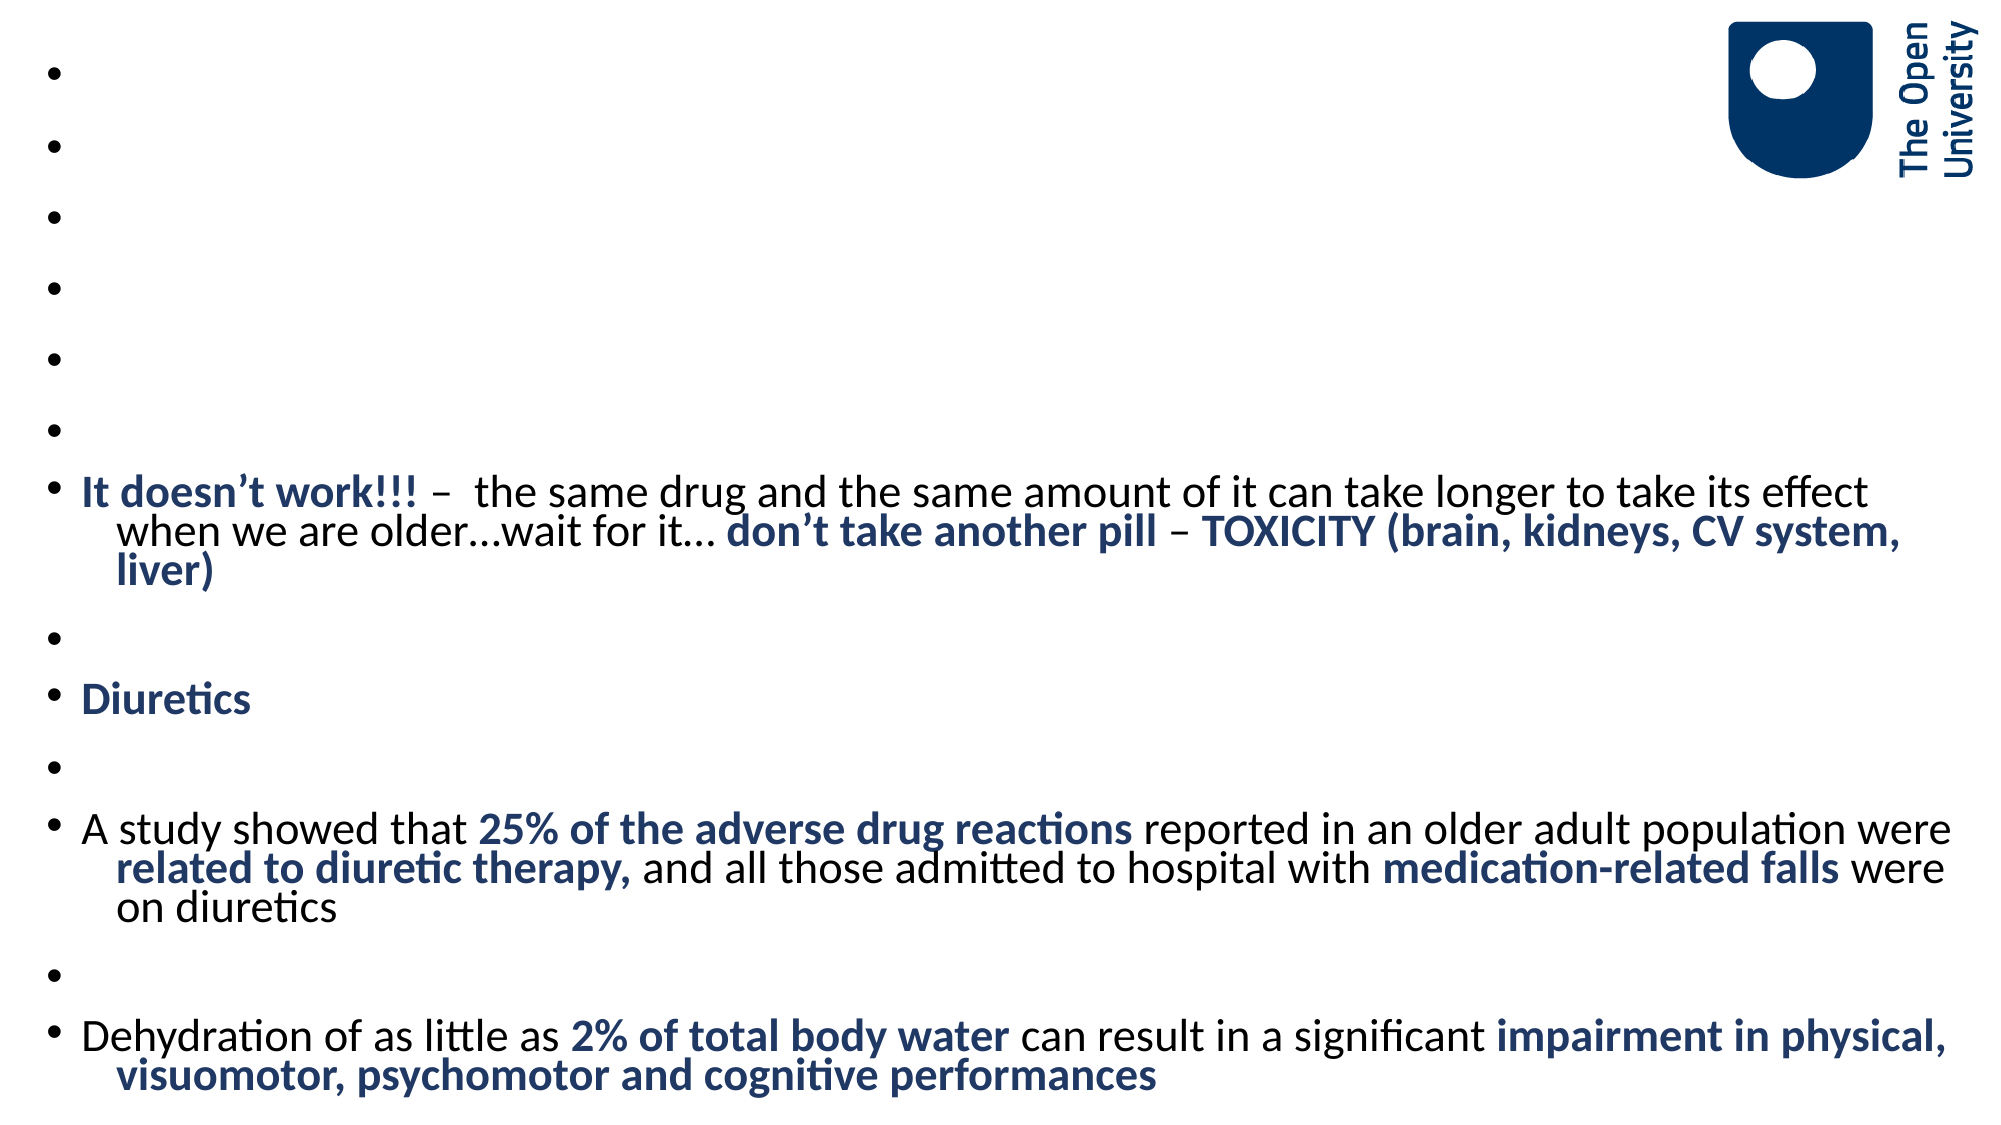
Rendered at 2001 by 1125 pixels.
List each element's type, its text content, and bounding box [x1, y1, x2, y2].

list It doesn’t work!!! – the same drug and the same amount of it can take longer to take its effect when we are older…wait for it… don’t take another pill – TOXICITY (brain, kidneys, CV system, liver) Diuretics A study showed that 25% of the adverse drug reactions reported in an older adult population were related to diuretic therapy, and all those admitted to hospital with medication-related falls were on diuretics Dehydration of as little as 2% of total body water can result in a significant impairment in physical, visuomotor, psychomotor and cognitive performances [31, 38, 2000, 1107]
picture [1727, 18, 1981, 180]
